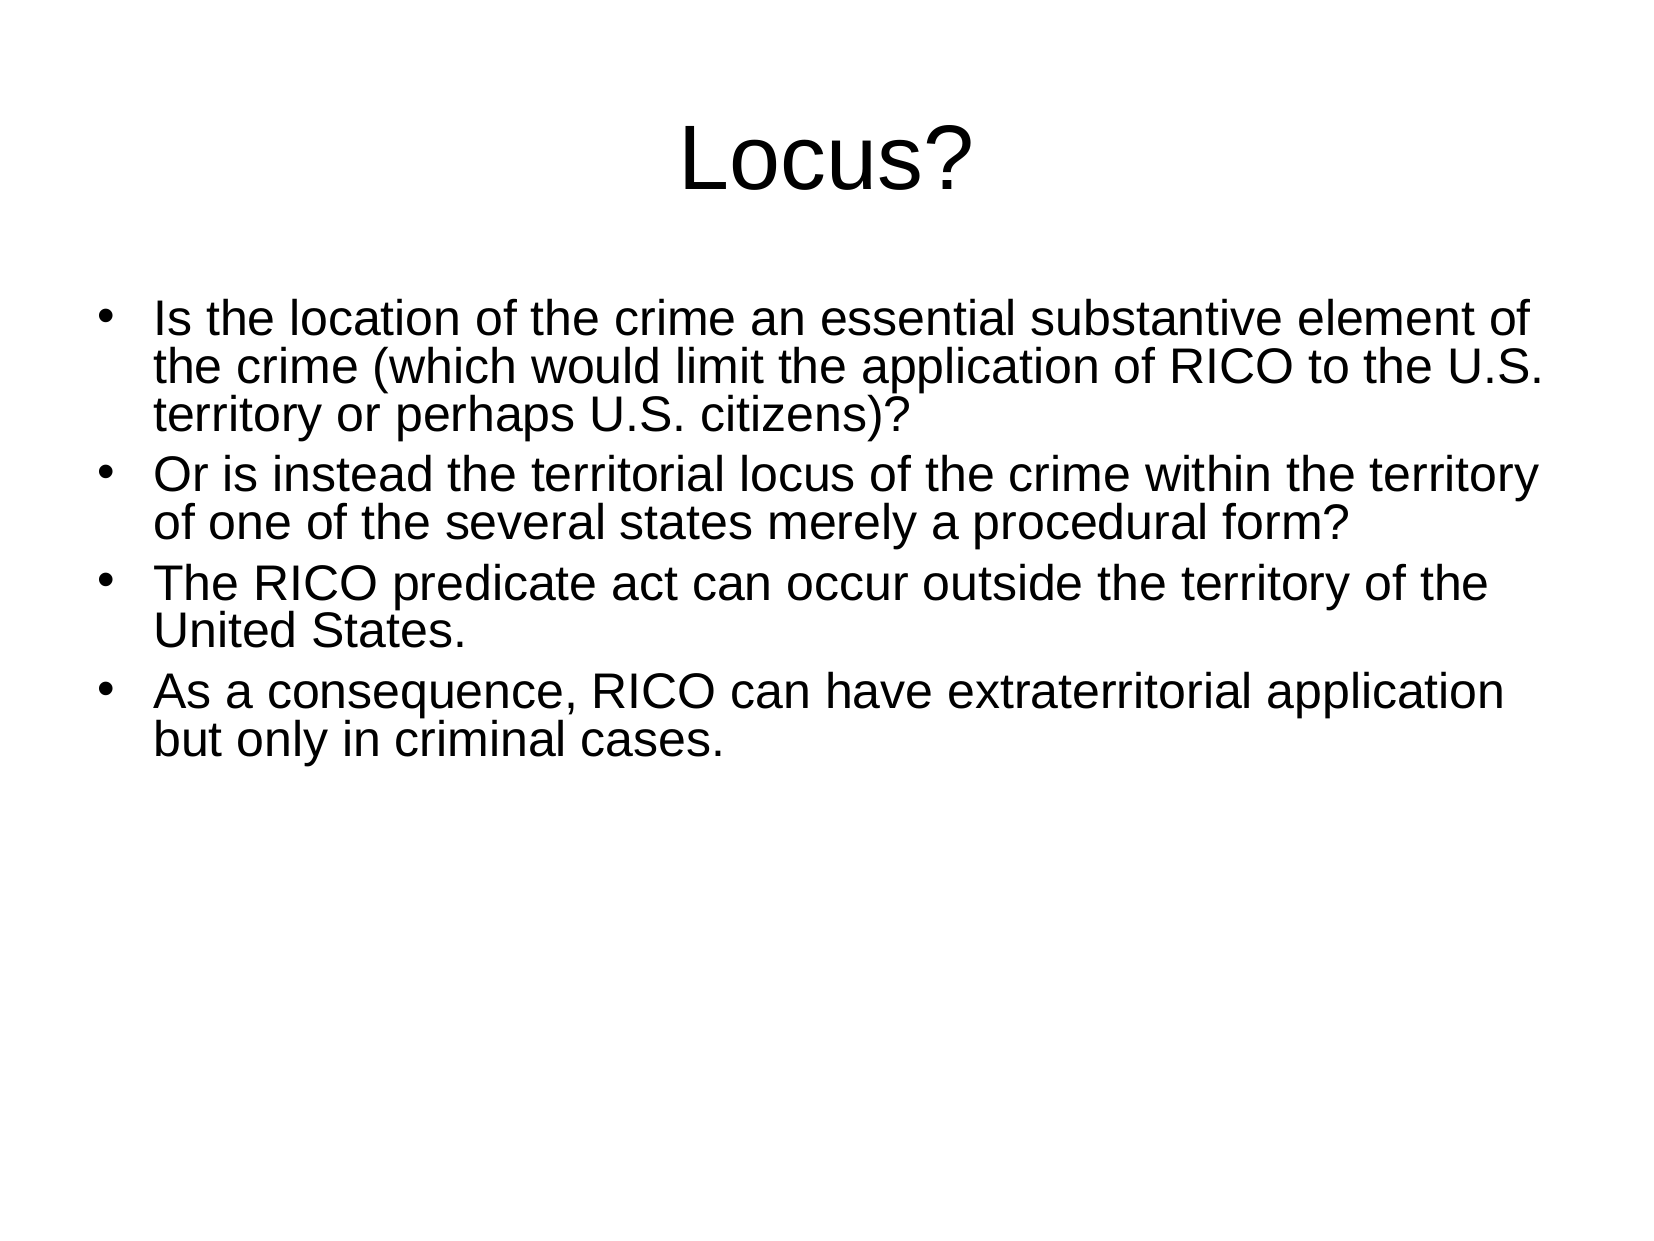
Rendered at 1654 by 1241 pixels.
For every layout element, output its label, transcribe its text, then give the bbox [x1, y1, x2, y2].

title Locus? [82, 49, 1571, 257]
list Is the location of the crime an essential substantive element of the crime (which would limit the application of RICO to the U.S. territory or perhaps U.S. citizens)? Or is instead the territorial locus of the crime within the territory of one of the several states merely a procedural form? The RICO predicate act can occur outside the territory of the United States. As a consequence, RICO can have extraterritorial application but only in criminal cases. [82, 289, 1571, 1108]
